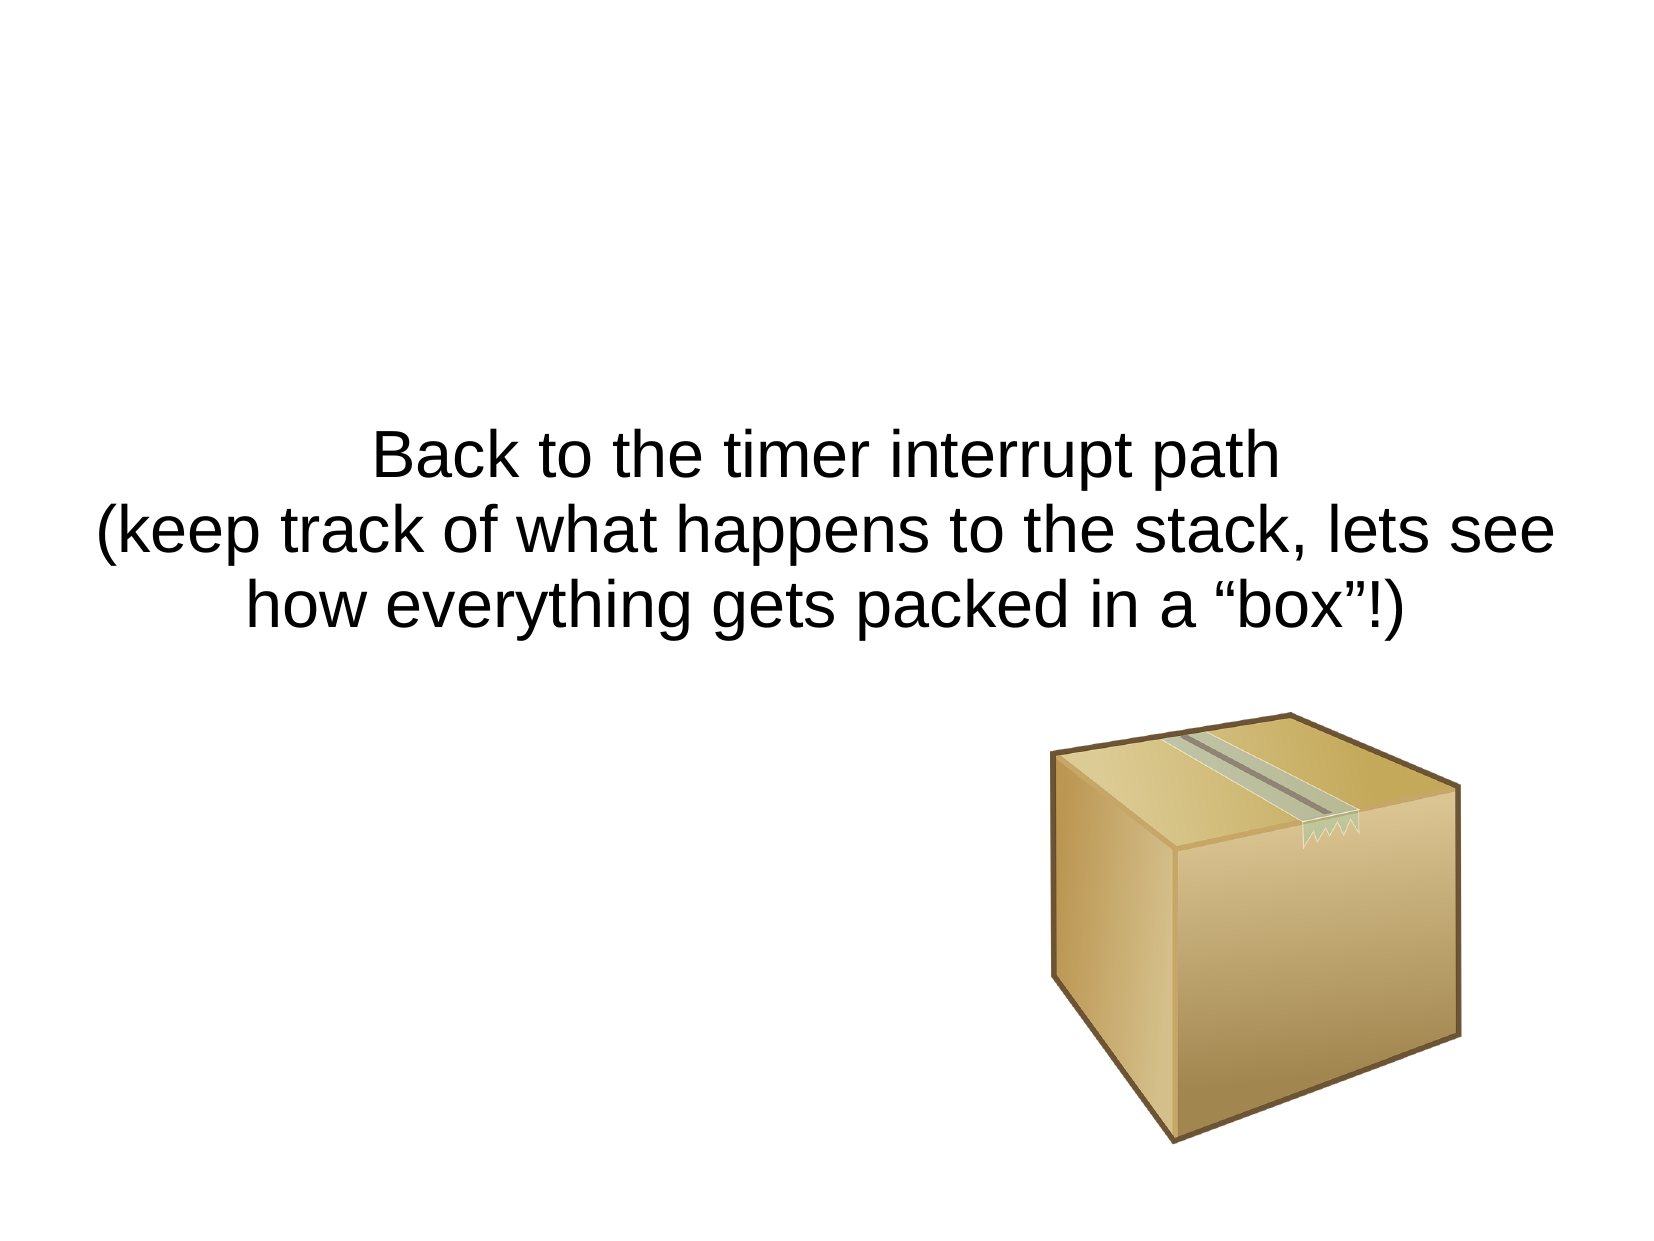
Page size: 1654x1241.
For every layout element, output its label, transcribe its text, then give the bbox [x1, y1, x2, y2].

picture [1050, 712, 1462, 1145]
subtitle Back to the timer interrupt path (keep track of what happens to the stack, lets see how everything gets packed in a “box”!) [82, 49, 1571, 1010]
